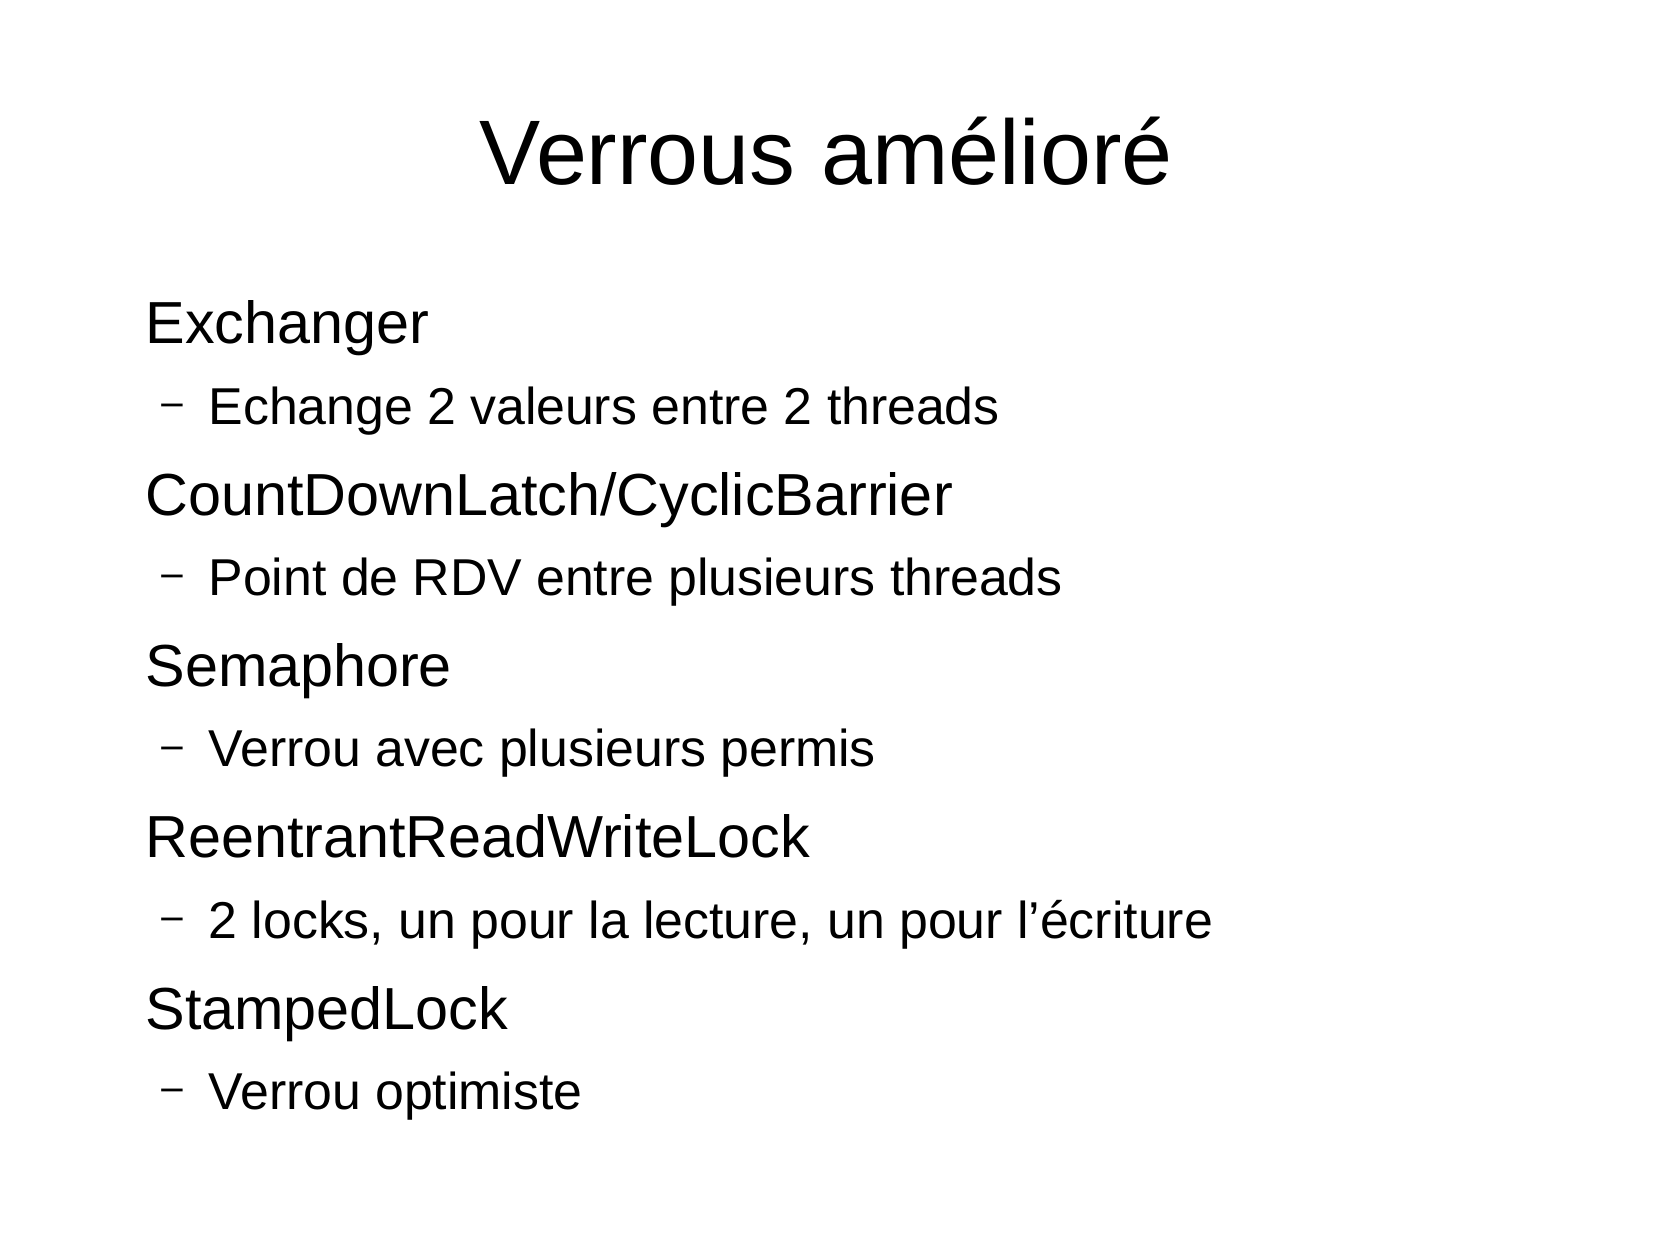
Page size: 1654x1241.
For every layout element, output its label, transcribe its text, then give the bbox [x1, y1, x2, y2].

list Exchanger Echange 2 valeurs entre 2 threads CountDownLatch/CyclicBarrier Point de RDV entre plusieurs threads Semaphore Verrou avec plusieurs permis ReentrantReadWriteLock 2 locks, un pour la lecture, un pour l’écriture StampedLock Verrou optimiste [82, 290, 1571, 1126]
title Verrous amélioré [82, 49, 1571, 257]
